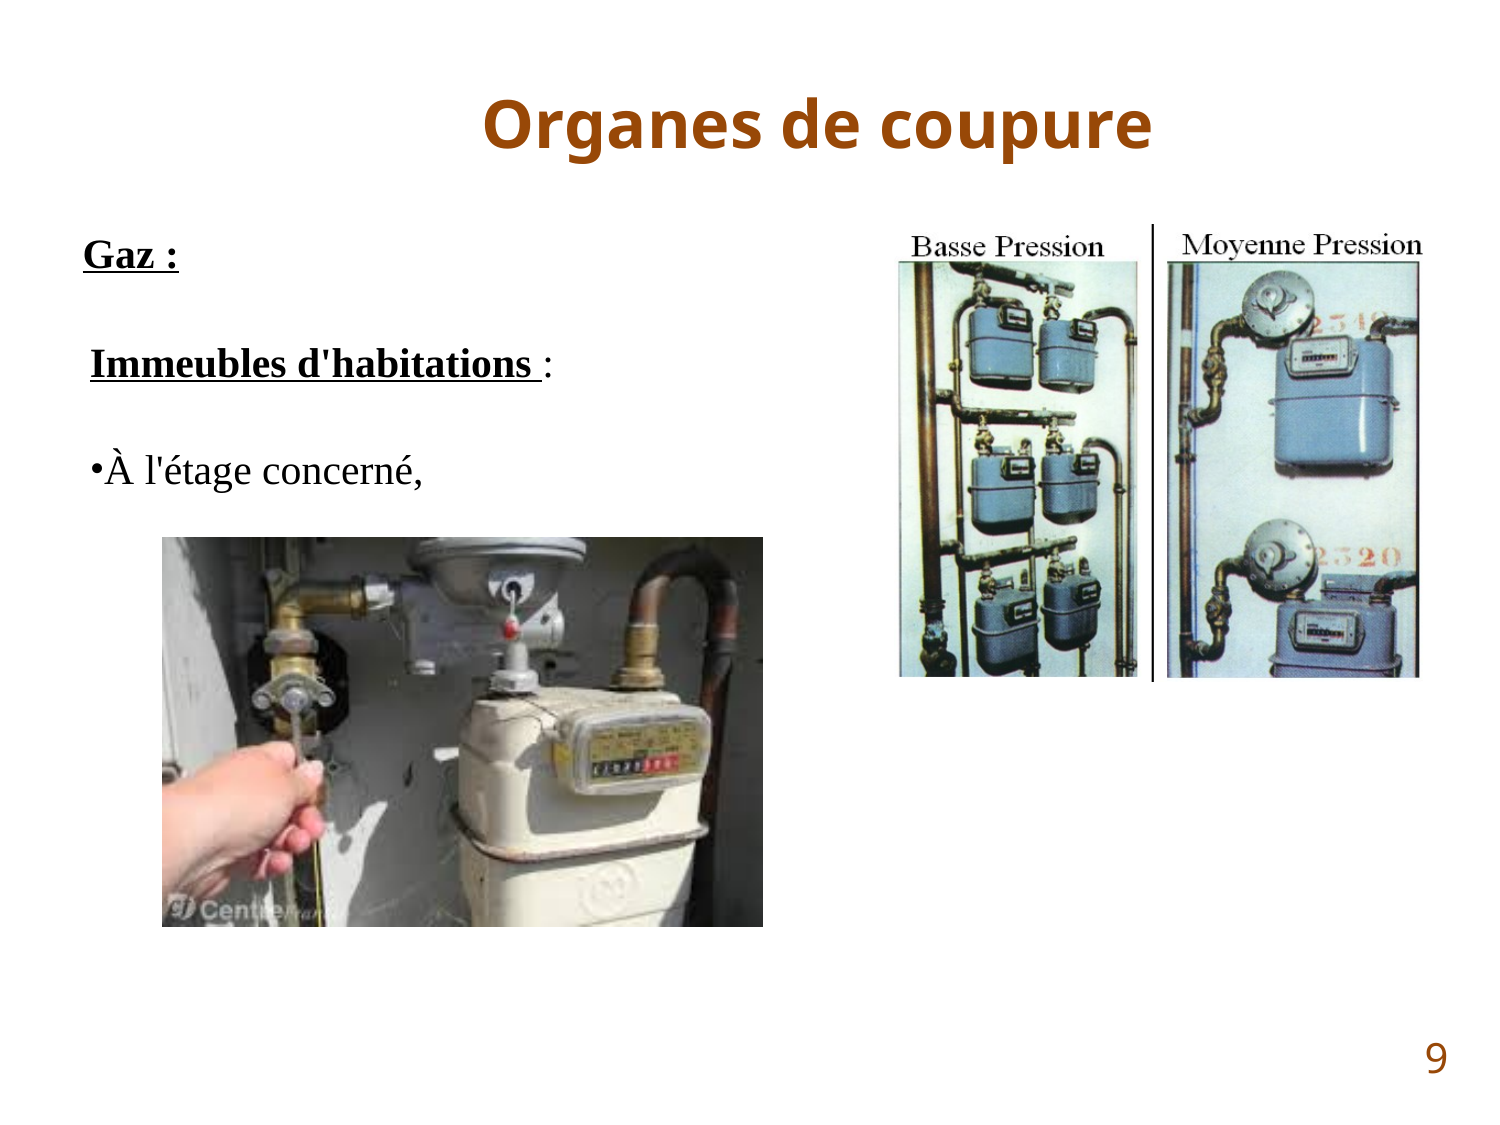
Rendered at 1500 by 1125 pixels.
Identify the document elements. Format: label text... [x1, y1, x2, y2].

text_box Immeubles d'habitations : À l'étage concerné, [75, 324, 894, 501]
text_box <numéro> [1113, 1029, 1464, 1090]
picture [894, 224, 1426, 682]
title Organes de coupure [183, 45, 1454, 200]
text_box Gaz : [67, 215, 1412, 285]
picture [162, 537, 763, 927]
